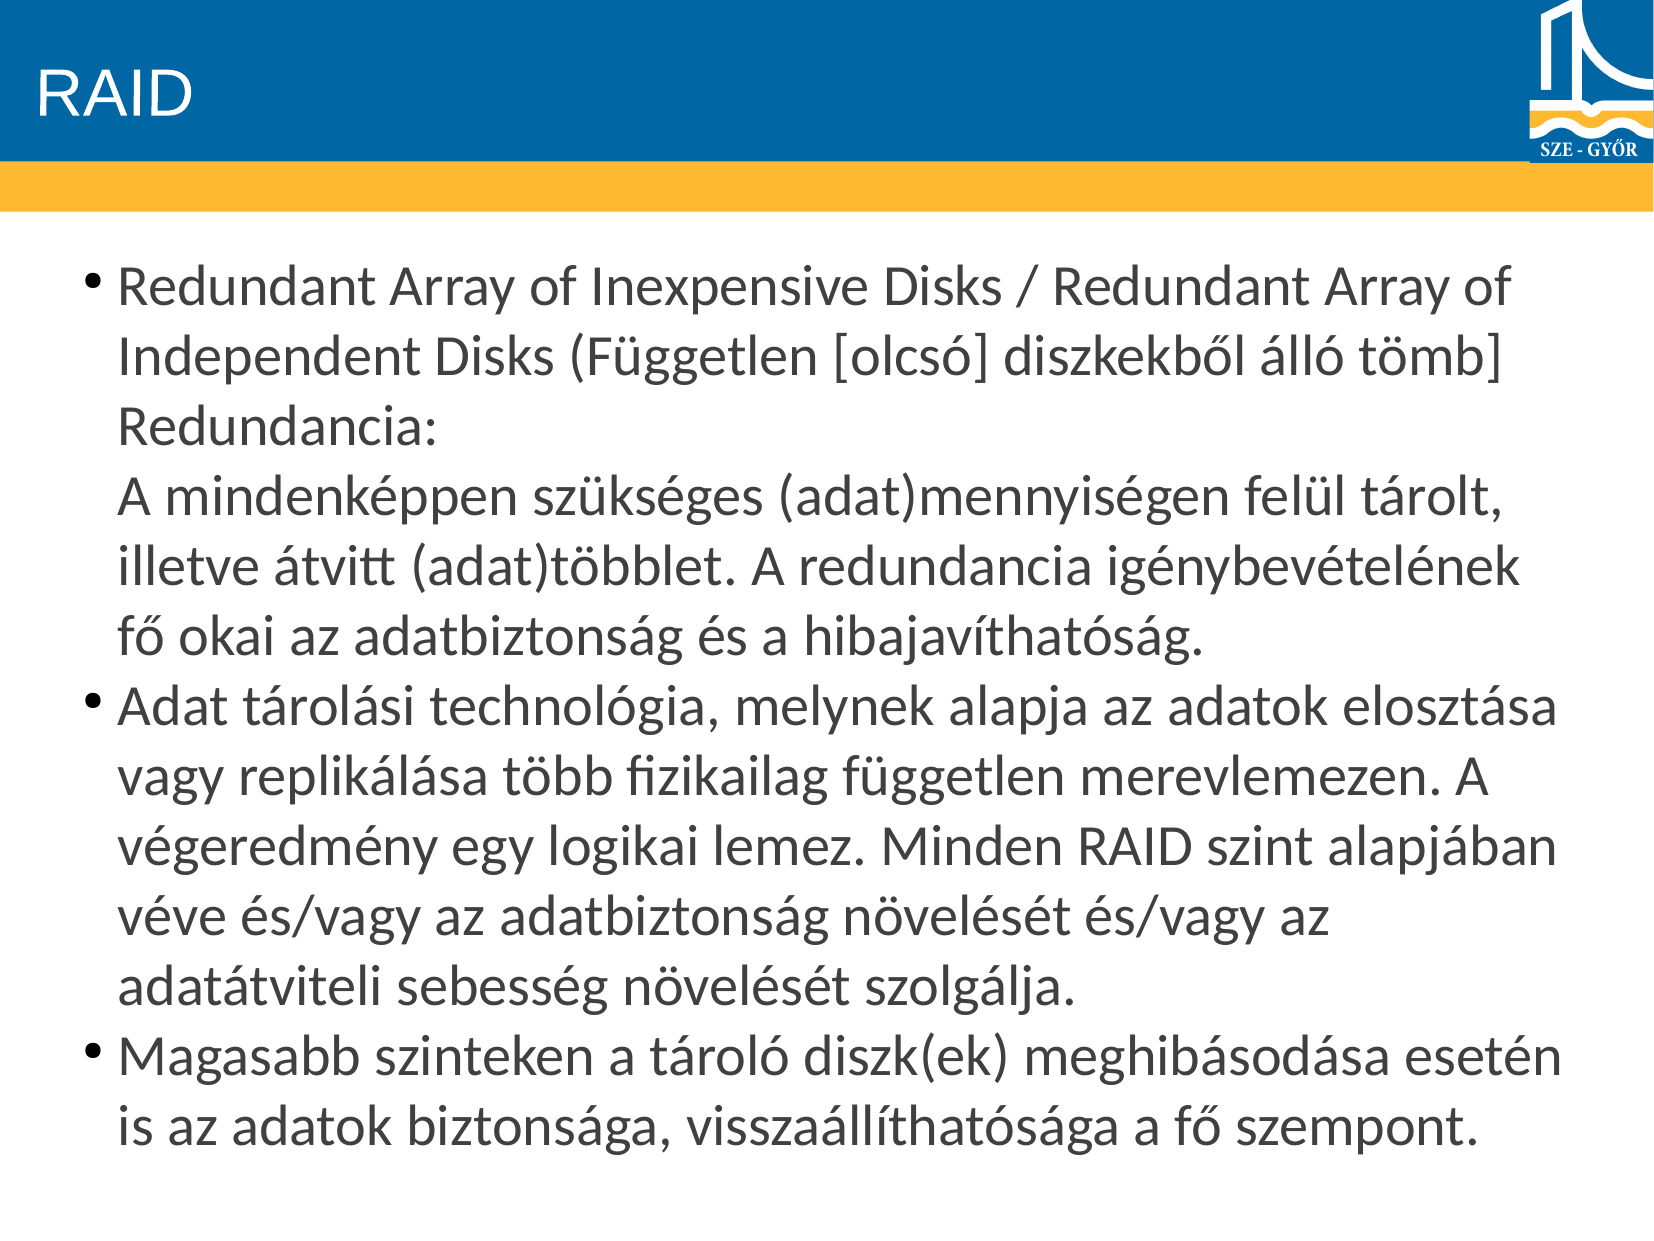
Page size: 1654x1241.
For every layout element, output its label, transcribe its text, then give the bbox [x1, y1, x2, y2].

text_box Redundant Array of Inexpensive Disks / Redundant Array of Independent Disks (Független [olcsó] diszkekből álló tömb] Redundancia: A mindenképpen szükséges (adat)mennyiségen felül tárolt, illetve átvitt (adat)többlet. A redundancia igénybevételének fő okai az adatbiztonság és a hibajavíthatóság. Adat tárolási technológia, melynek alapja az adatok elosztása vagy replikálása több fizikailag független merevlemezen. A végeredmény egy logikai lemez. Minden RAID szint alapjában véve és/vagy az adatbiztonság növelését és/vagy az adatátviteli sebesség növelését szolgálja. Magasabb szinteken a tároló diszk(ek) meghibásodása esetén is az adatok biztonsága, visszaállíthatósága a fő szempont. [82, 247, 1571, 1198]
picture [1529, 0, 1654, 163]
text_box RAID [34, 48, 1524, 144]
